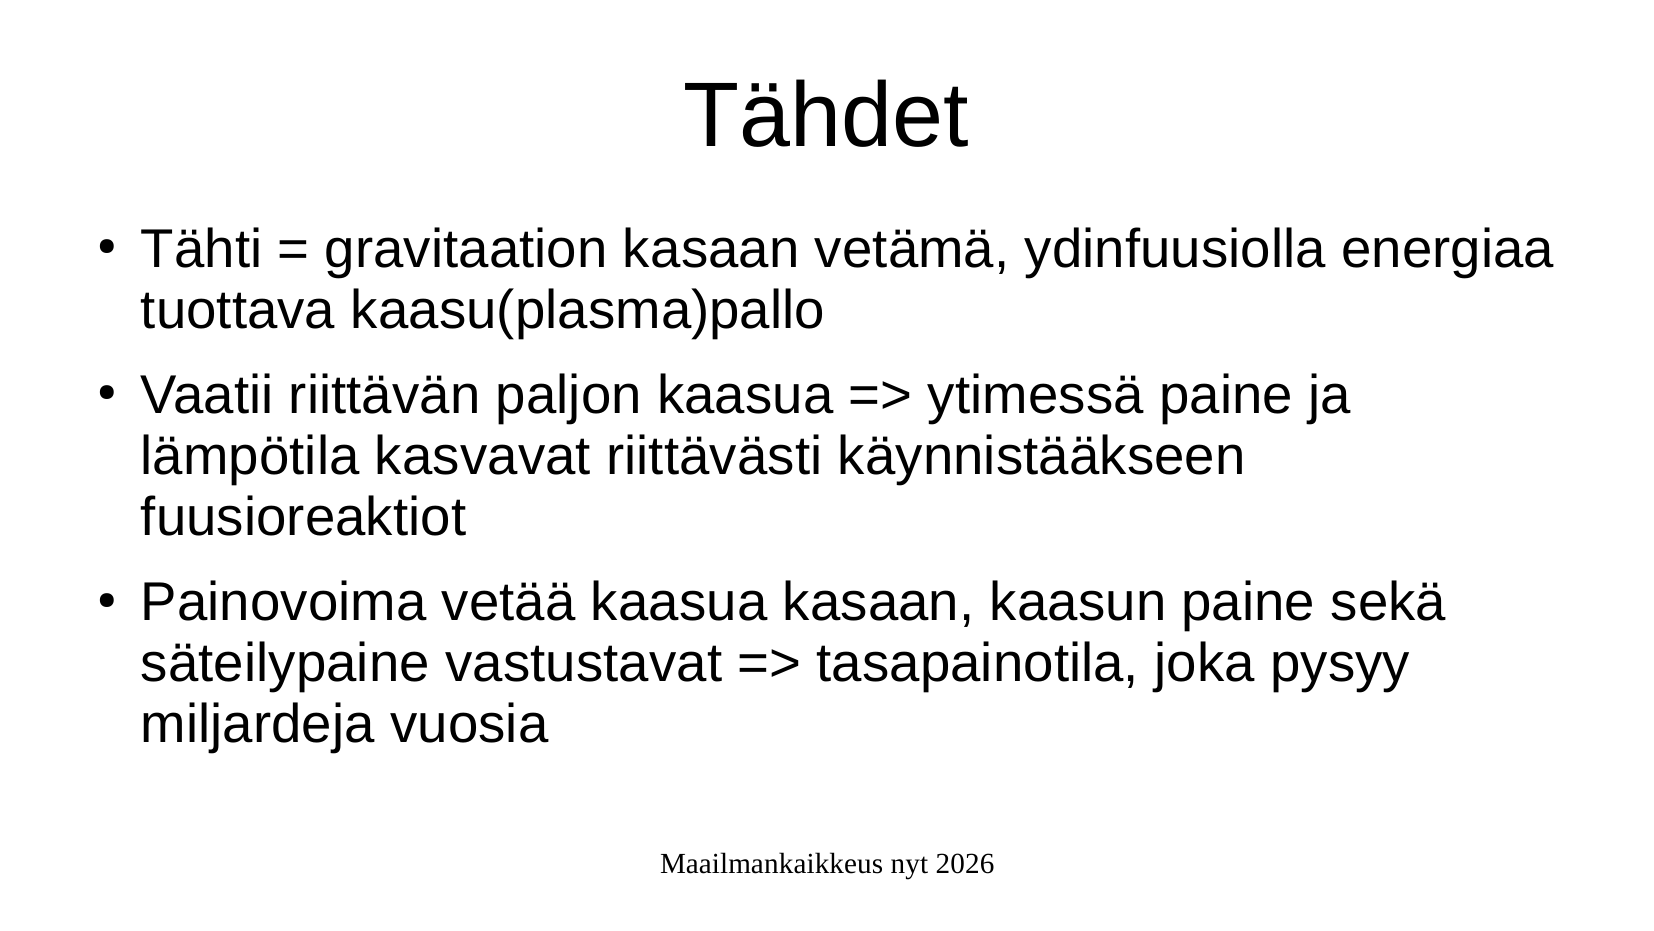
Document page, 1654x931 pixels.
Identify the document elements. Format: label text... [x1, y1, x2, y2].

list Tähti = gravitaation kasaan vetämä, ydinfuusiolla energiaa tuottava kaasu(plasma)pallo Vaatii riittävän paljon kaasua => ytimessä paine ja lämpötila kasvavat riittävästi käynnistääkseen fuusioreaktiot Painovoima vetää kaasua kasaan, kaasun paine sekä säteilypaine vastustavat => tasapainotila, joka pysyy miljardeja vuosia [82, 217, 1571, 758]
title Tähdet [82, 37, 1571, 193]
